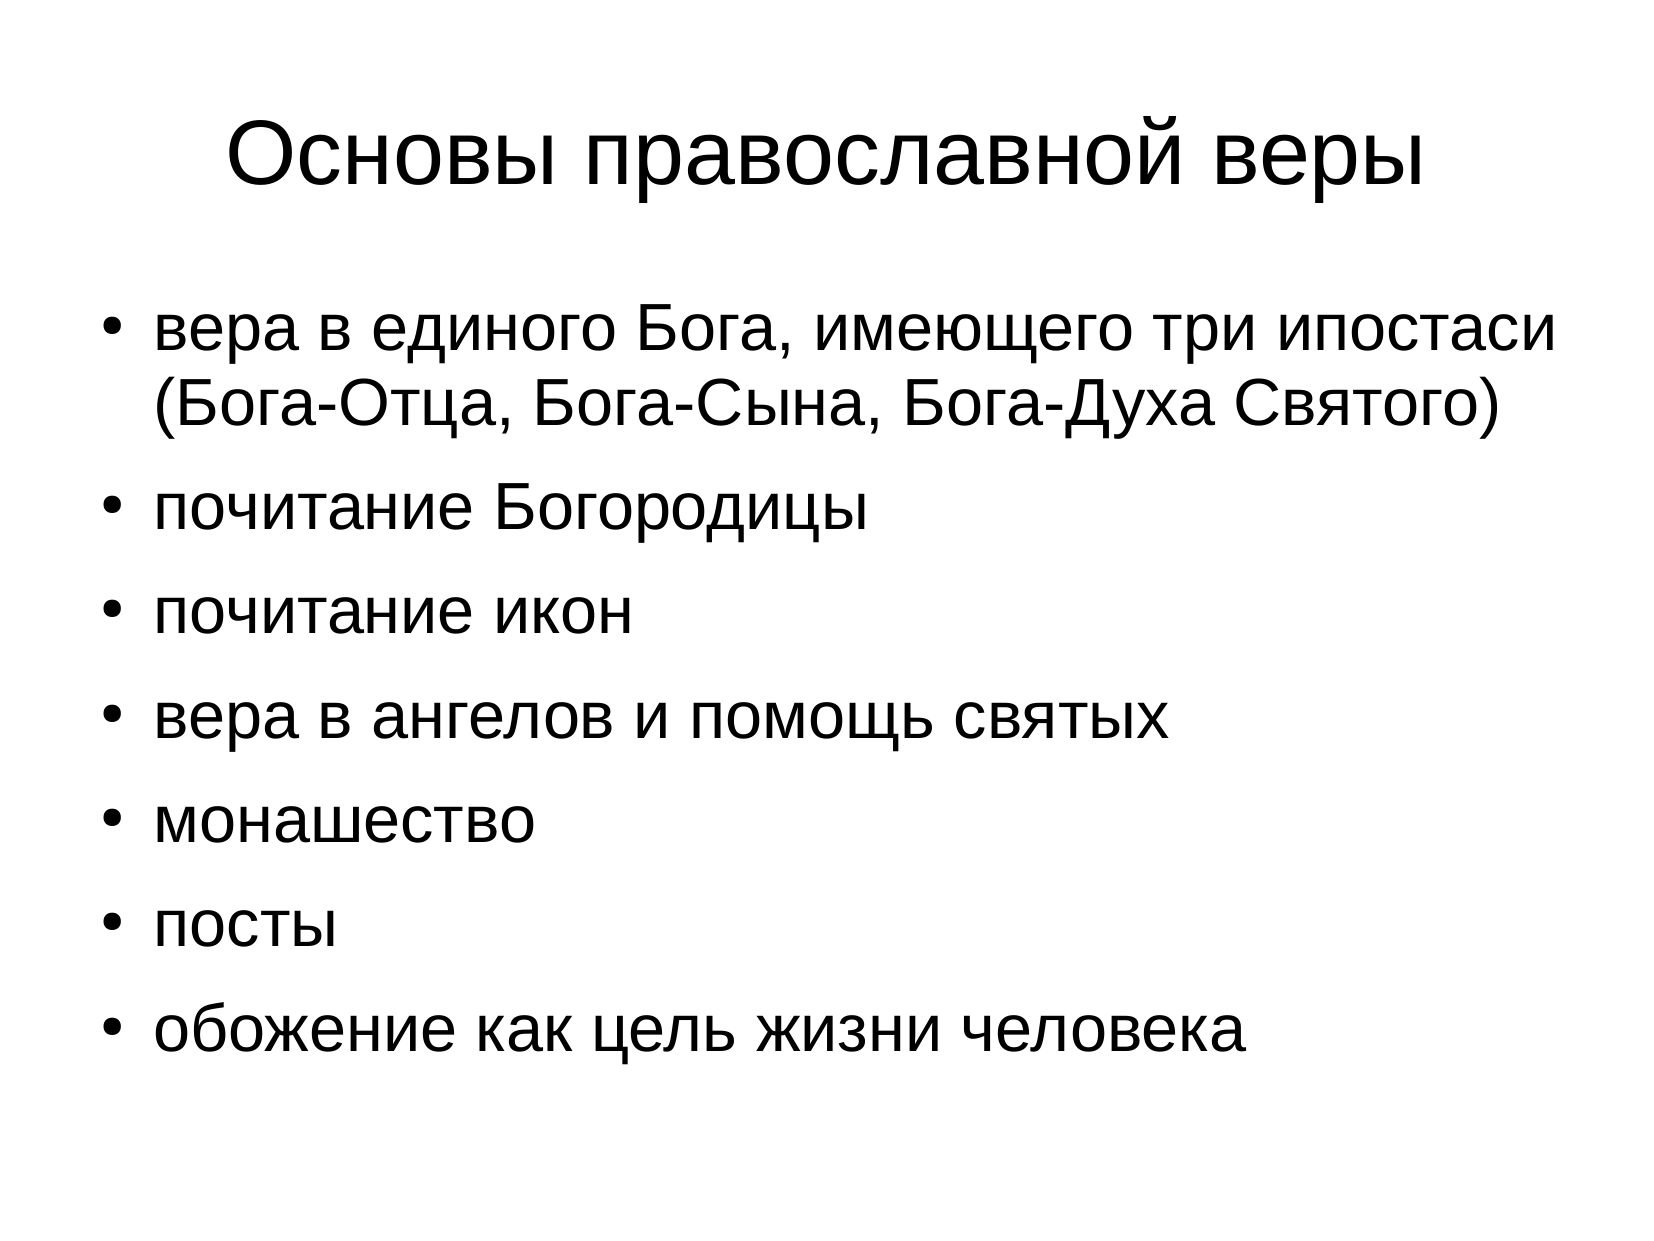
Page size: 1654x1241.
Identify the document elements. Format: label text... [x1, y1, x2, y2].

list вера в единого Бога, имеющего три ипостаси (Бога-Отца, Бога-Сына, Бога-Духа Святого) почитание Богородицы почитание икон вера в ангелов и помощь святых монашество посты обожение как цель жизни человека [82, 290, 1571, 1109]
title Основы православной веры [82, 49, 1571, 257]
